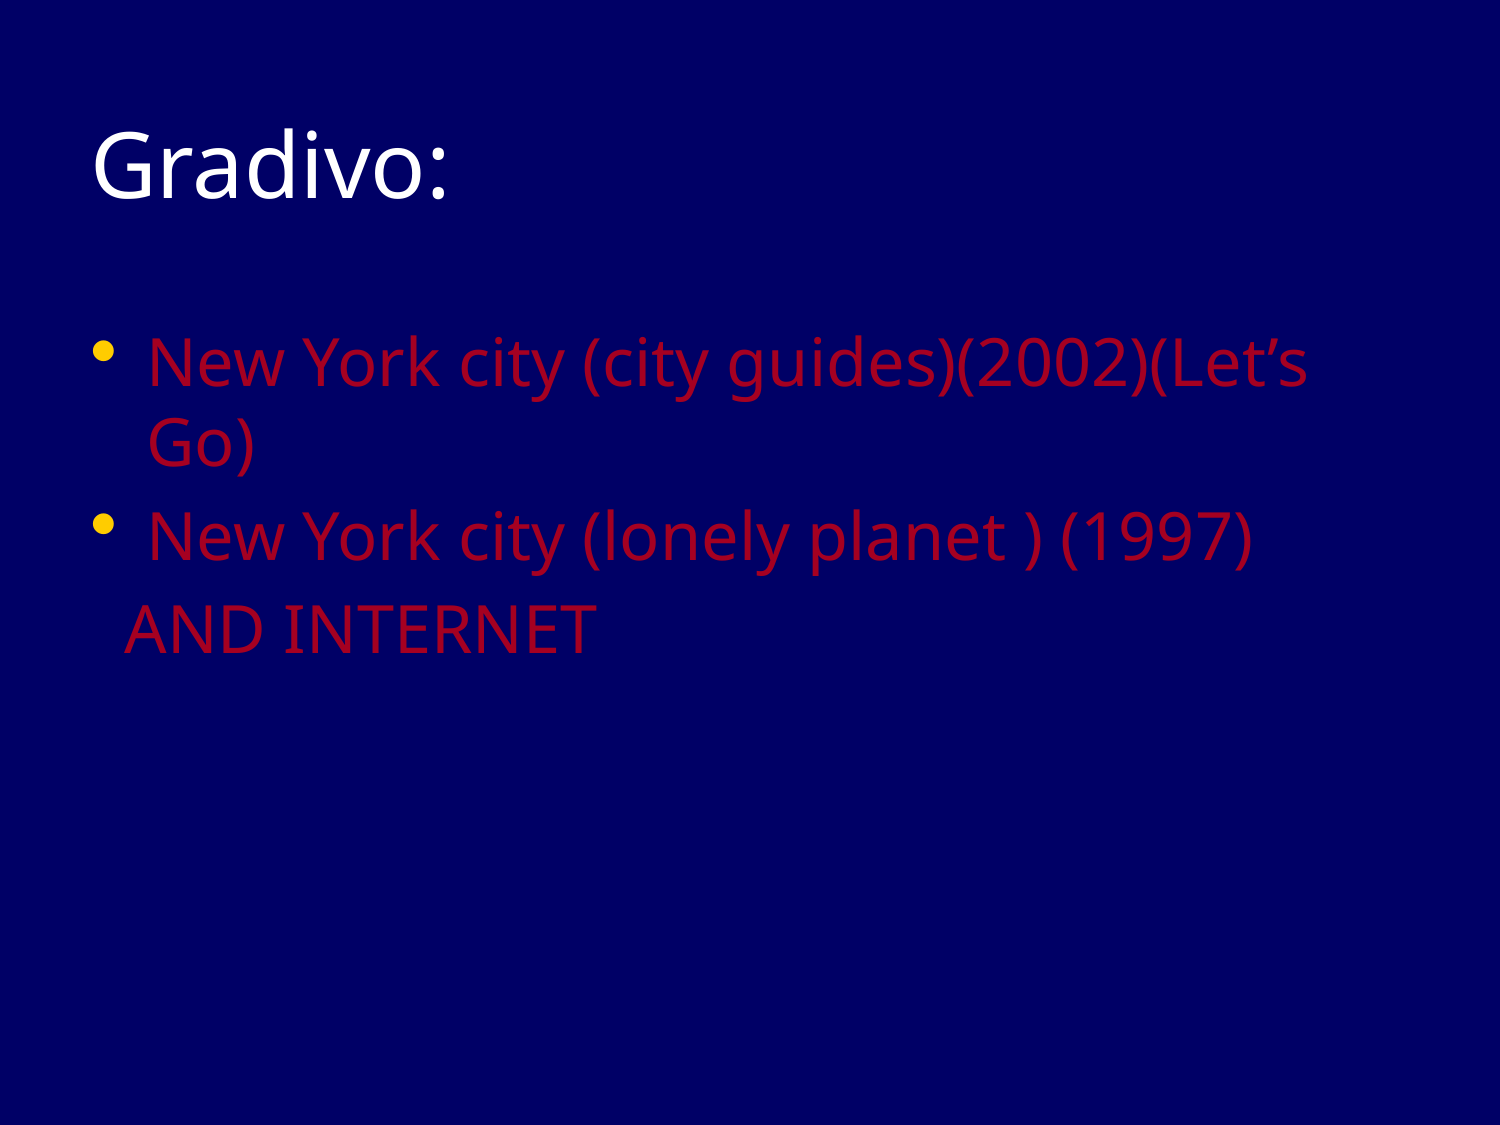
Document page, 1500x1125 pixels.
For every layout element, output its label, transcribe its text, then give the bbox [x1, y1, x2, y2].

list New York city (city guides)(2002)(Let’s Go) New York city (lonely planet ) (1997) AND INTERNET [75, 312, 1425, 988]
title Gradivo: [75, 47, 1425, 275]
